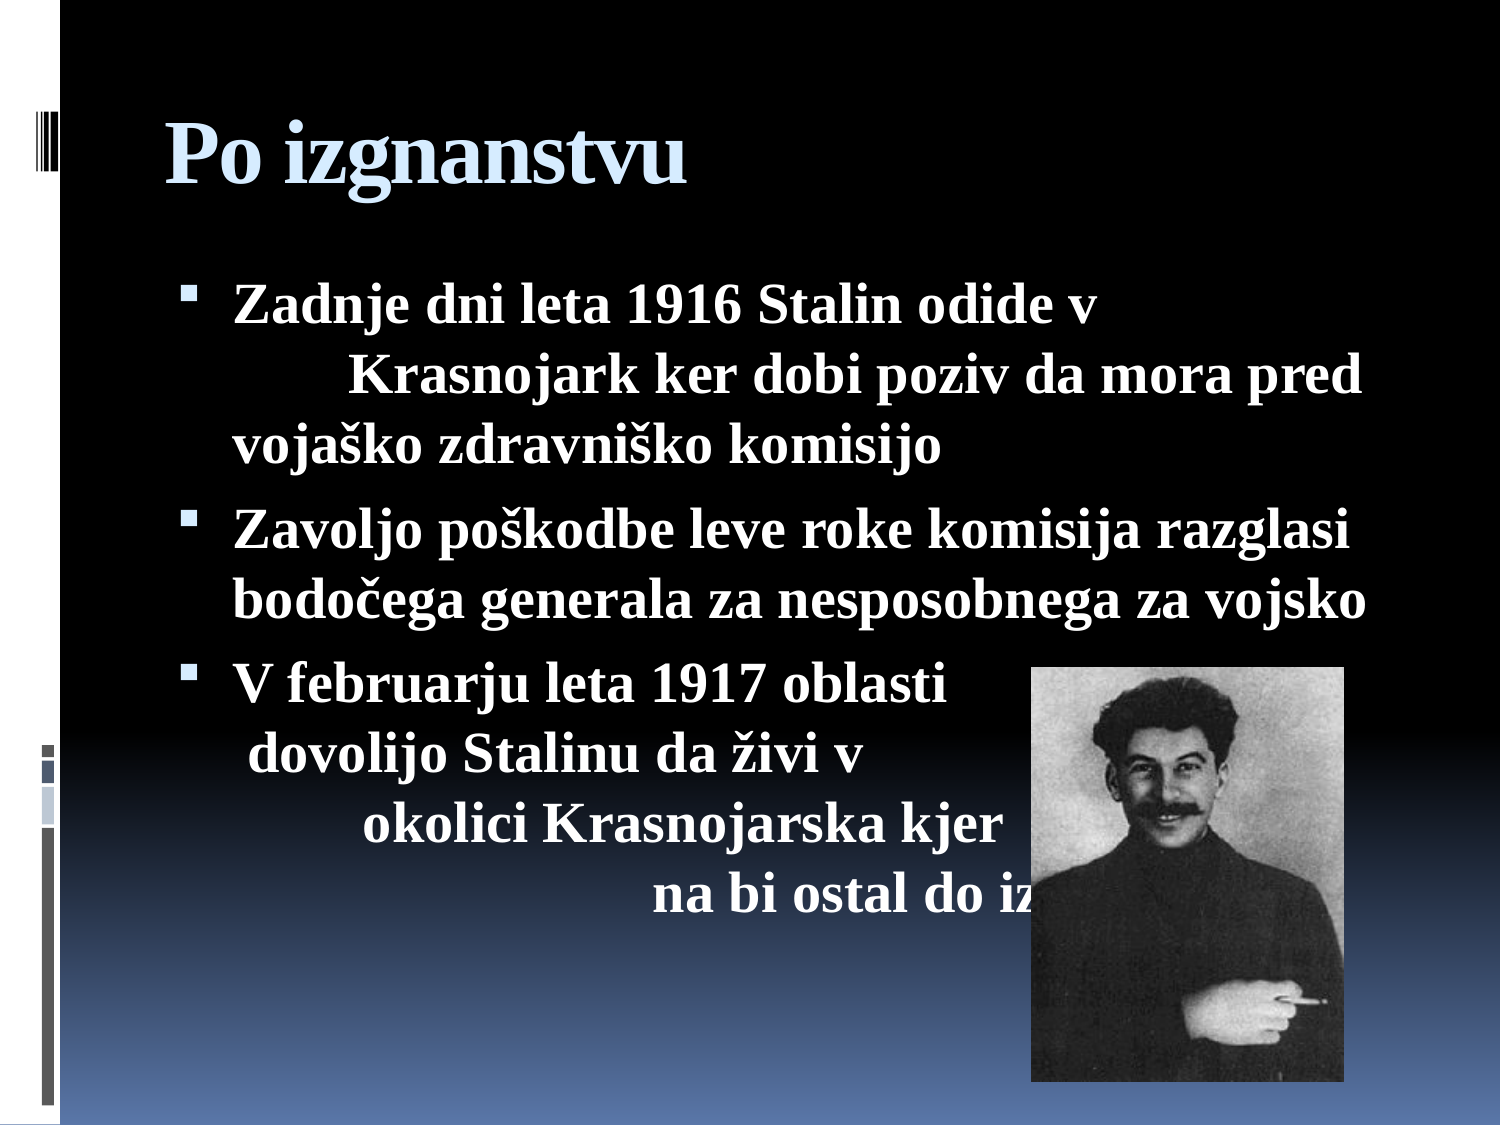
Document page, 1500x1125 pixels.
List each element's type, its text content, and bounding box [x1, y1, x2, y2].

list Zadnje dni leta 1916 Stalin odide v Krasnojark ker dobi poziv da mora pred vojaško zdravniško komisijo Zavoljo poškodbe leve roke komisija razglasi bodočega generala za nesposobnega za vojsko V februarju leta 1917 oblasti dovolijo Stalinu da živi v okolici Krasnojarska kjer na bi ostal do izteka kazni [150, 257, 1454, 1043]
title Po izgnanstvu [150, 84, 1425, 235]
picture [1031, 667, 1344, 1082]
